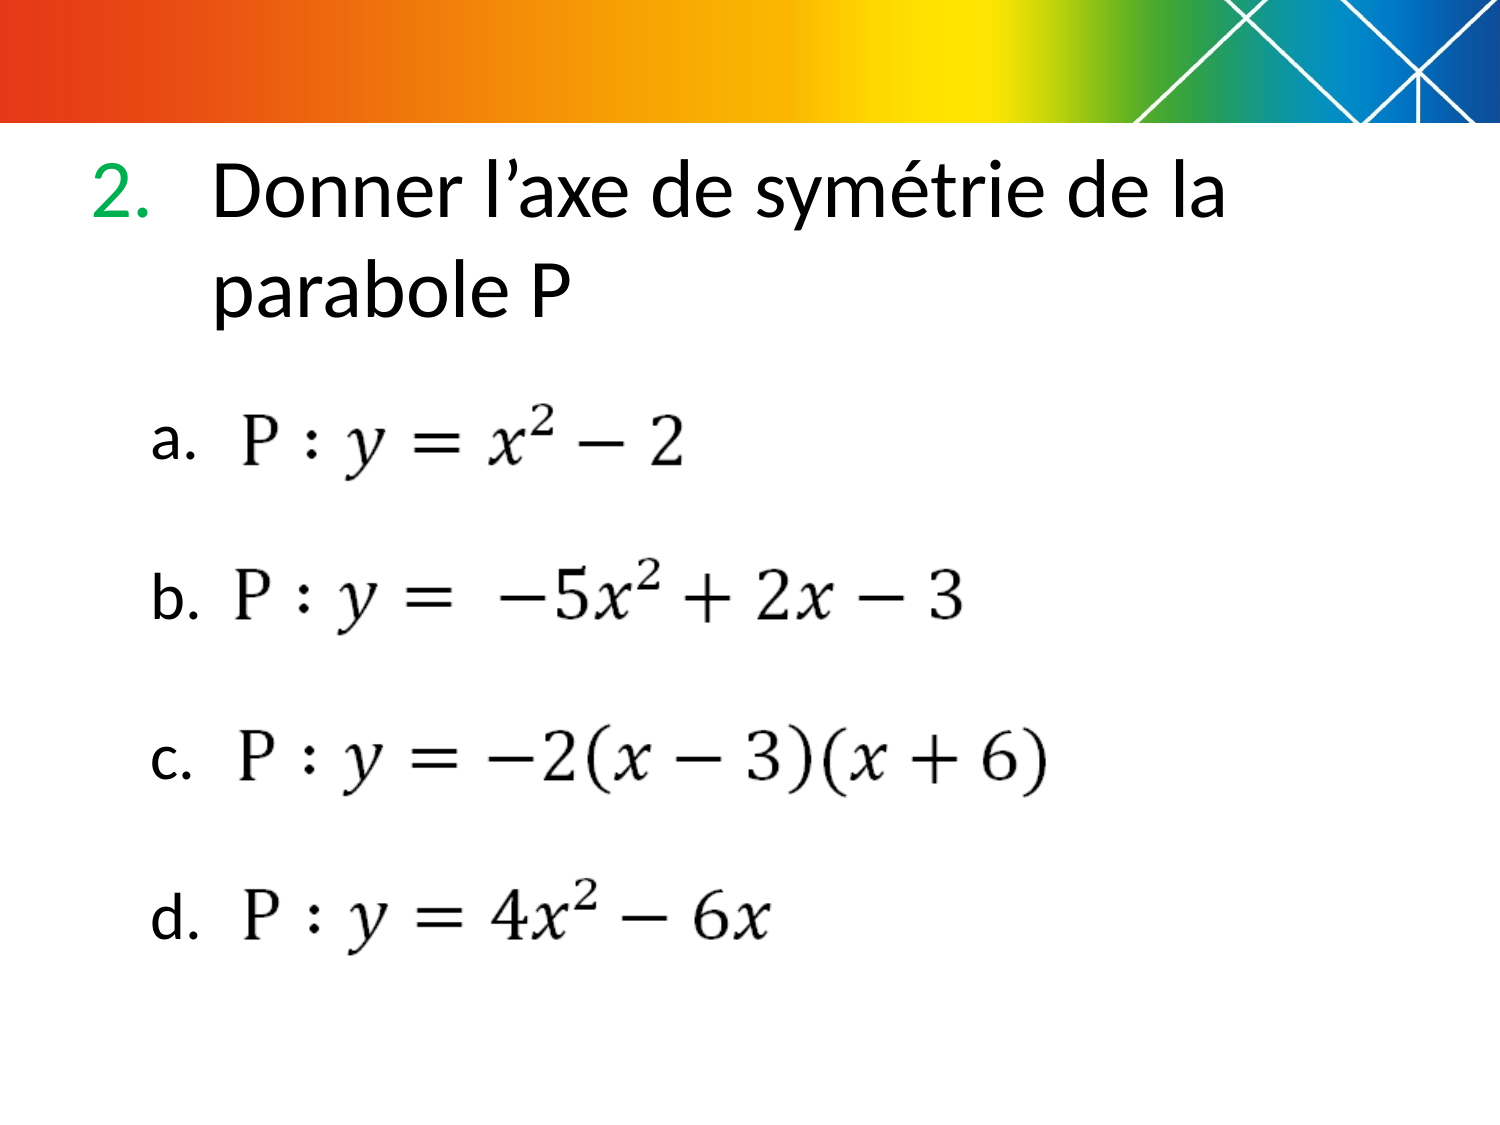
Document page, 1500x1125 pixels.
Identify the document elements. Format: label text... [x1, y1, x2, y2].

picture [230, 710, 1060, 812]
picture [230, 869, 792, 965]
text_box a. b. c. d. [135, 385, 691, 1041]
picture [0, 0, 1359, 123]
title Donner l’axe de symétrie de la parabole P [75, 126, 1426, 342]
picture [218, 544, 988, 648]
picture [218, 385, 719, 489]
picture [1340, 0, 1500, 123]
